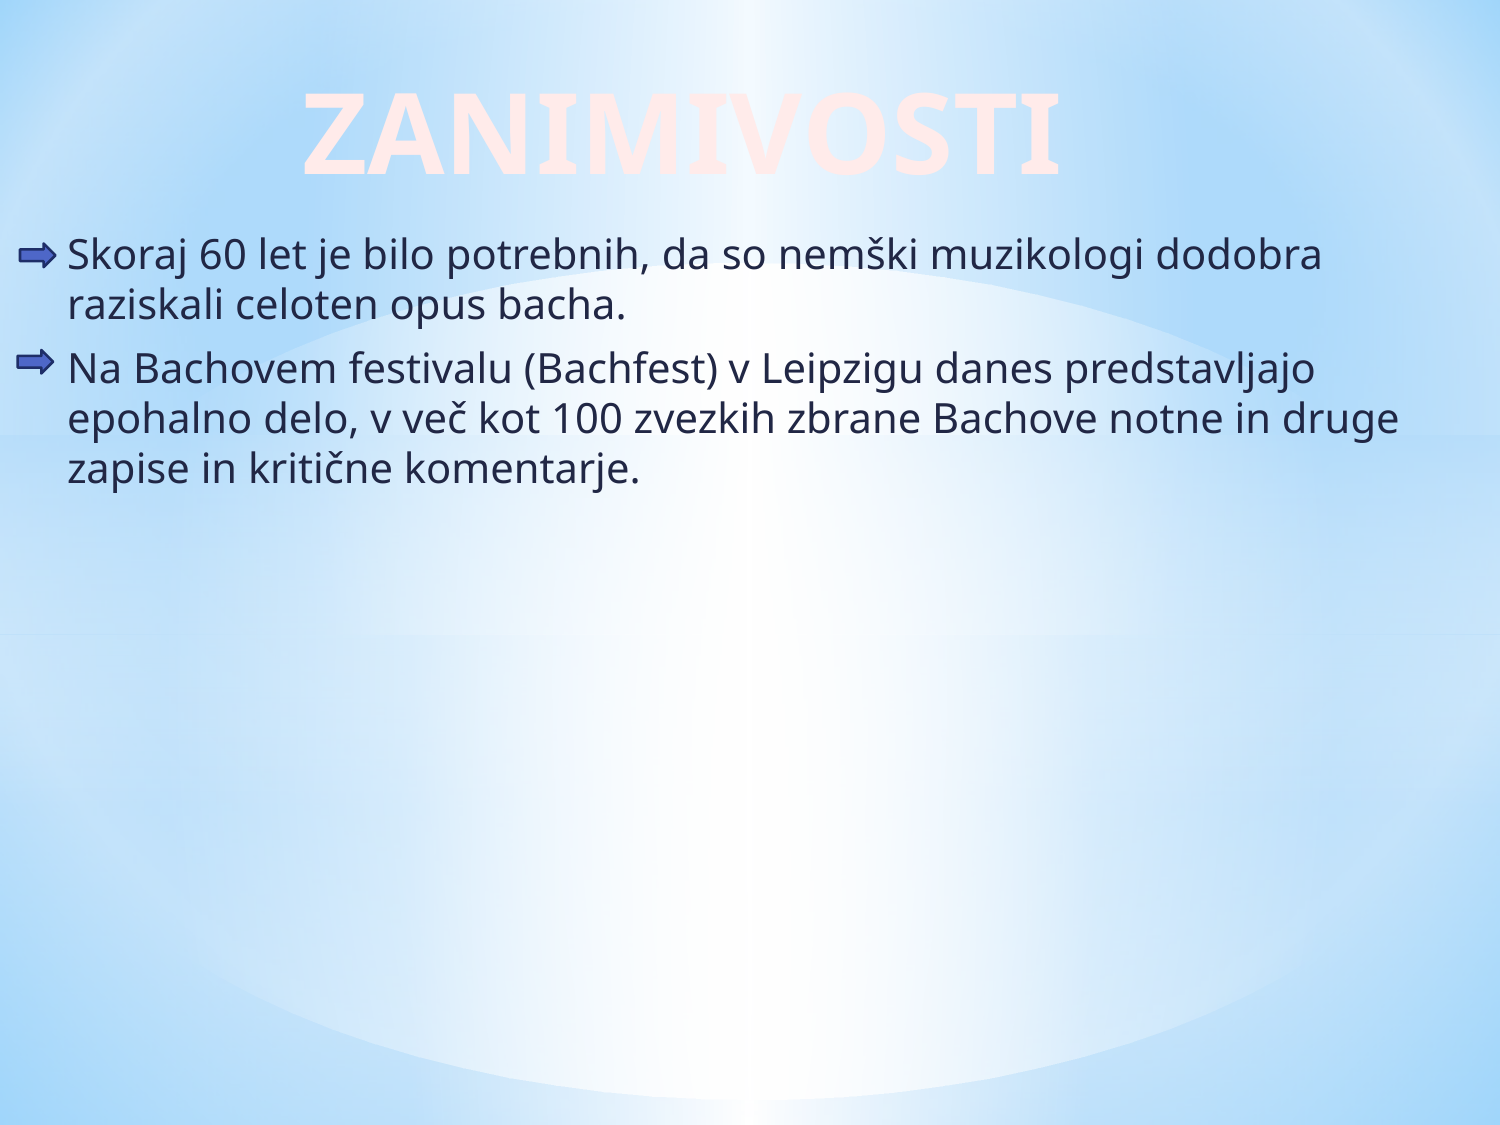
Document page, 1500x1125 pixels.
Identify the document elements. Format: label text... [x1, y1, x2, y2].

text_box ZANIMIVOSTI [287, 54, 1078, 205]
text_box [20, 243, 56, 268]
text_box [17, 350, 54, 374]
subtitle Skoraj 60 let je bilo potrebnih, da so nemški muzikologi dodobra raziskali celoten opus bacha. Na Bachovem festivalu (Bachfest) v Leipzigu danes predstavljajo epohalno delo, v več kot 100 zvezkih zbrane Bachove notne in druge zapise in kritične komentarje. [52, 220, 1423, 953]
